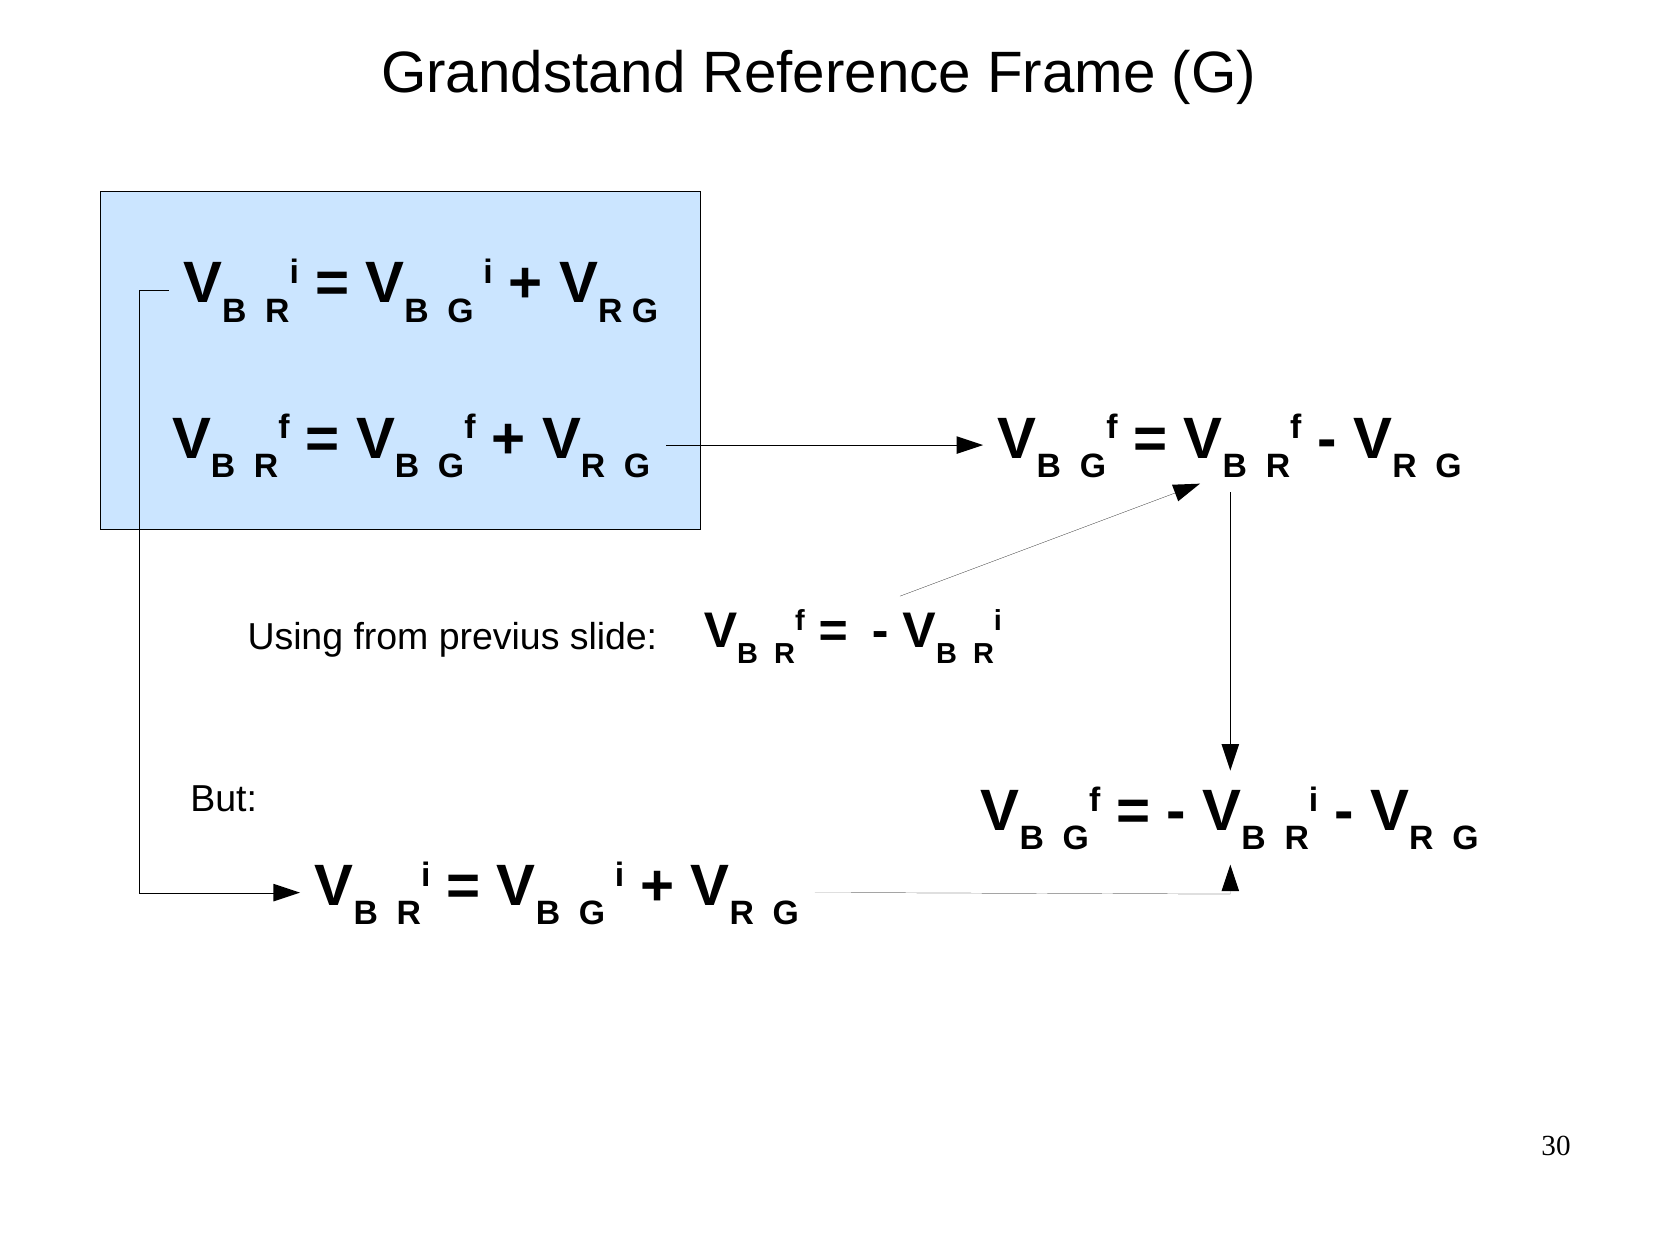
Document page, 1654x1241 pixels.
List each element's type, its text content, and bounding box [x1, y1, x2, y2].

text_box But: [175, 770, 283, 827]
text_box VB Ri = VB G i + VR G [168, 242, 674, 337]
text_box VB Ri = VB G i + VR G [300, 845, 815, 940]
text_box VB Gf = - VB Ri - VR G [966, 770, 1495, 865]
text_box VB Gf = VB Rf - VR G [983, 398, 1478, 493]
text_box VB Rf = VB Gf + VR G [157, 398, 667, 493]
text_box VB Rf = - VB Ri [675, 594, 1017, 678]
text_box Grandstand Reference Frame (G) [366, 32, 1288, 113]
text_box Using from previus slide: [232, 607, 673, 665]
text_box [100, 191, 701, 530]
